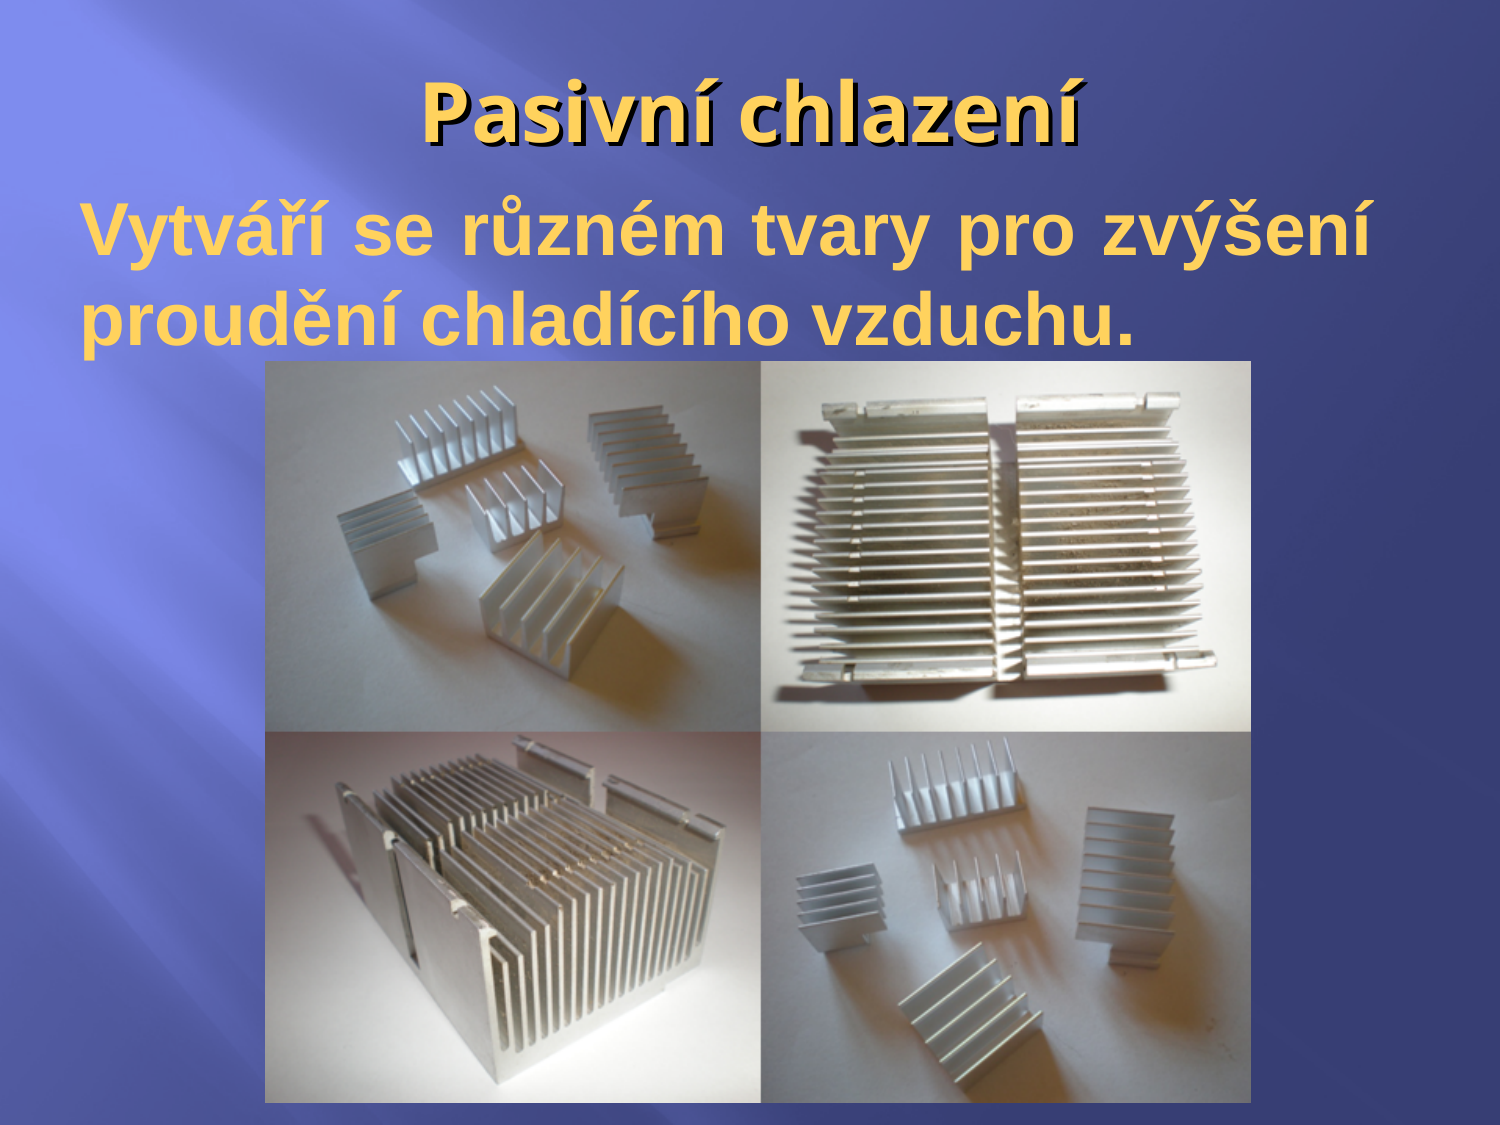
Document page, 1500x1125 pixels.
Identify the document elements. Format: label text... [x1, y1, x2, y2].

text_box Vytváří se různém tvary pro zvýšení proudění chladícího vzduchu. [64, 172, 1459, 362]
picture [0, 0, 1500, 1125]
title Pasivní chlazení [75, 45, 1426, 172]
